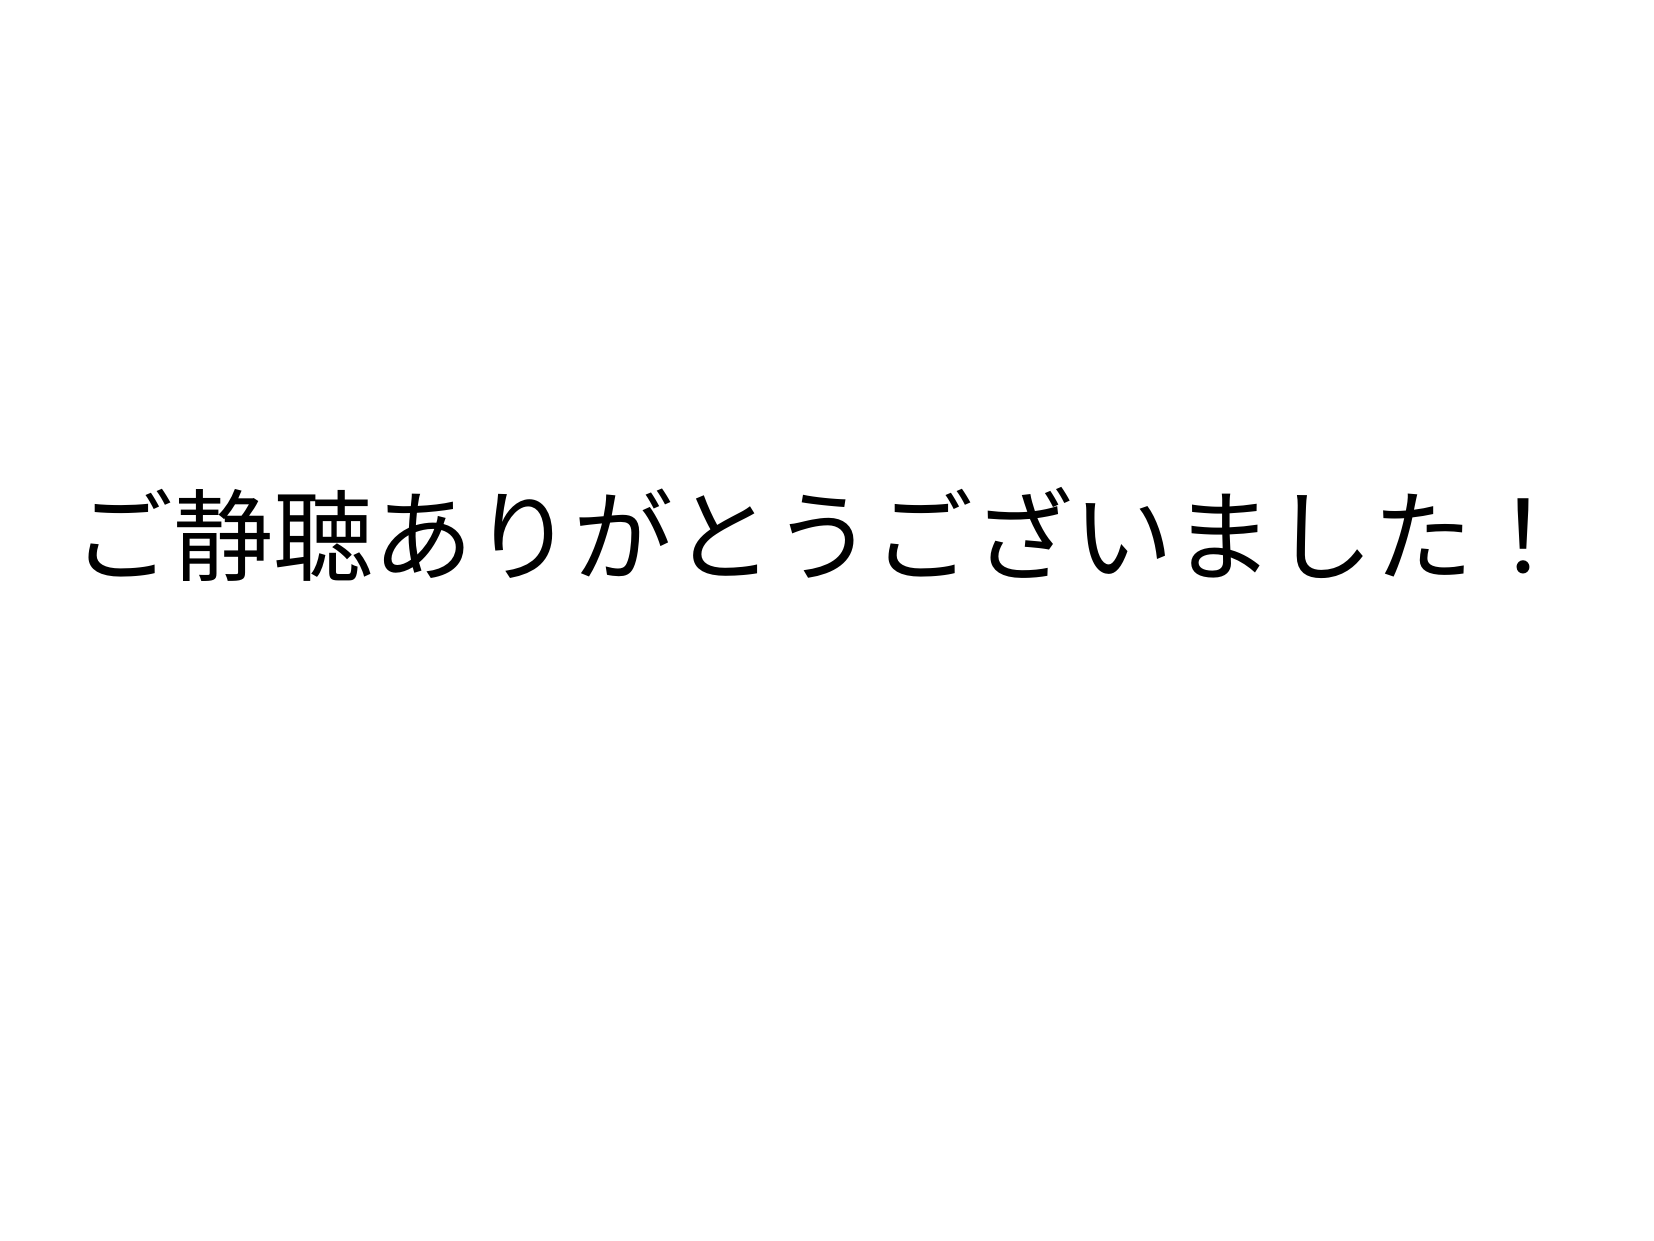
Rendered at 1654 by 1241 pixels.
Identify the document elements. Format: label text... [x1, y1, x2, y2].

text_box ご静聴ありがとうございました！ [59, 465, 1607, 601]
